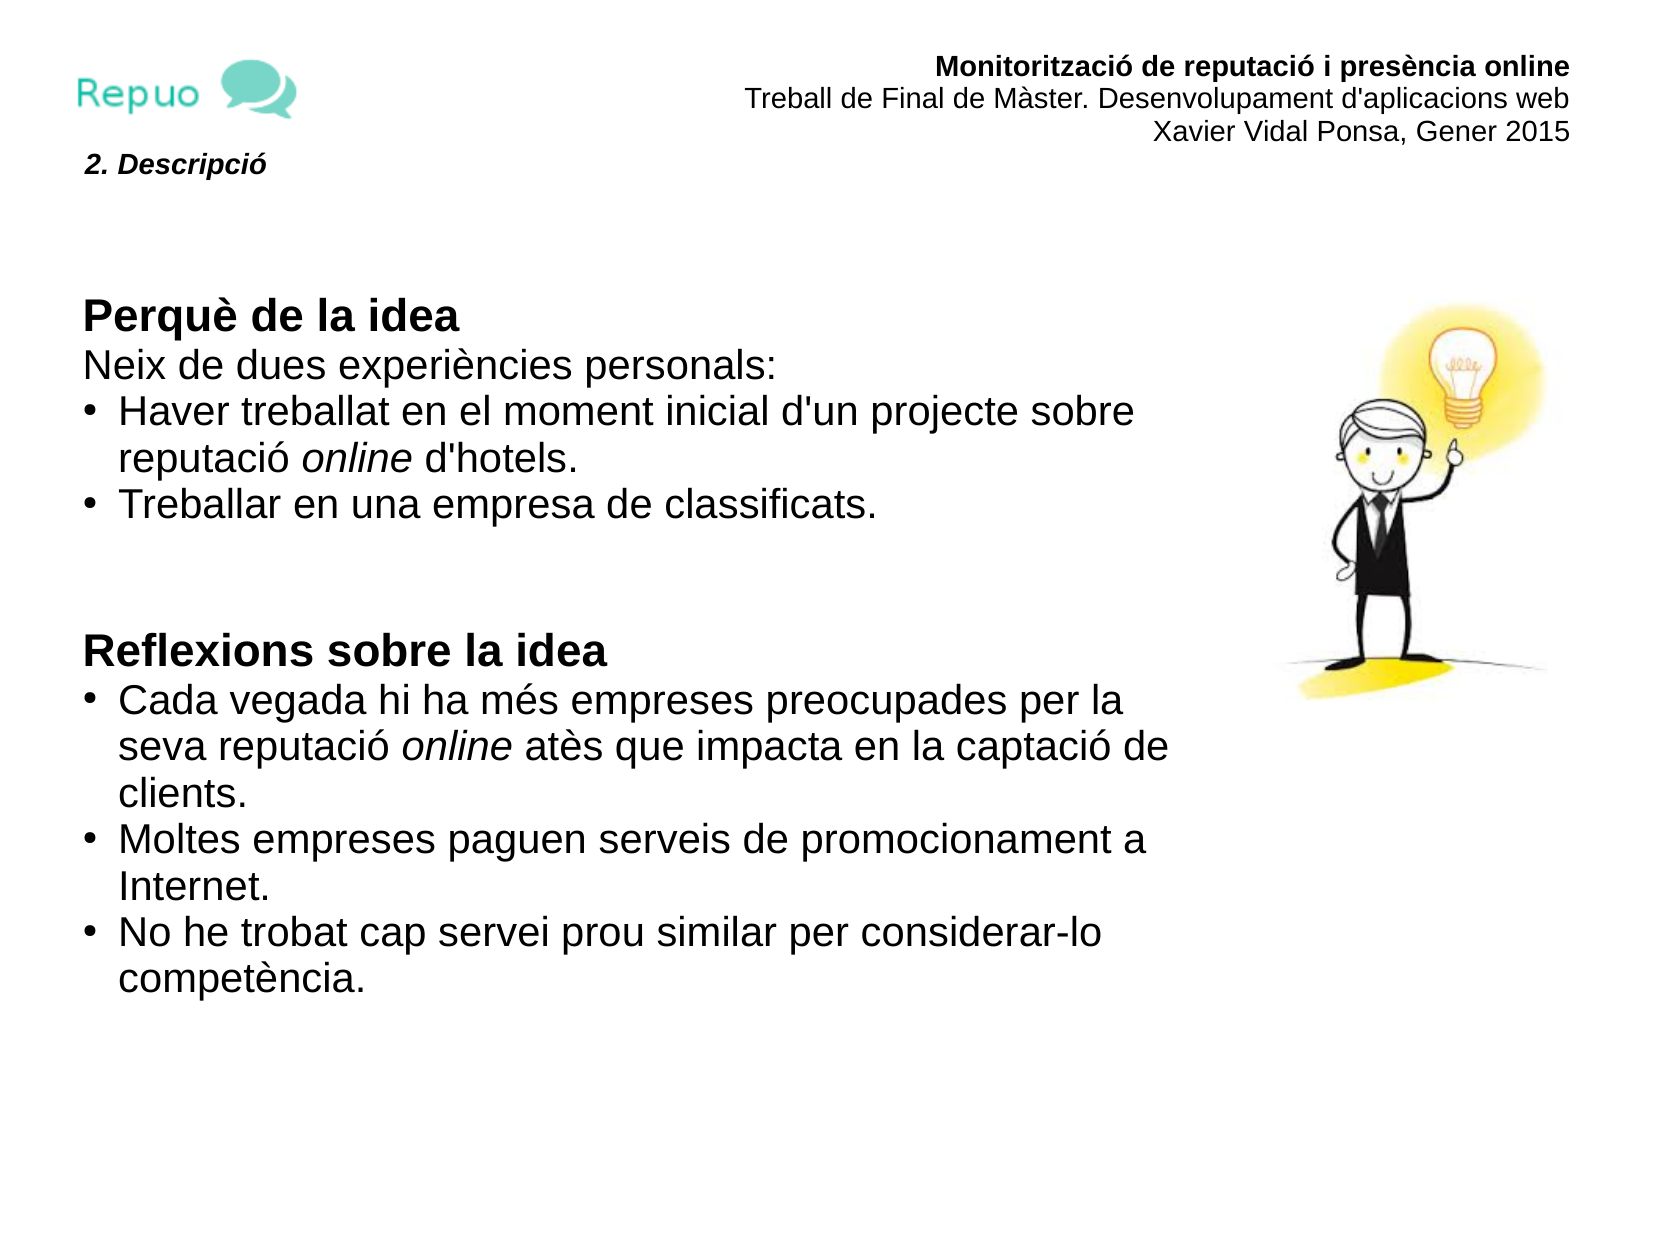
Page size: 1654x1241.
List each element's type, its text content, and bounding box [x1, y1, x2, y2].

subtitle Perquè de la idea Neix de dues experiències personals: Haver treballat en el moment inicial d'un projecte sobre reputació online d'hotels. Treballar en una empresa de classificats. Reflexions sobre la idea Cada vegada hi ha més empreses preocupades per la seva reputació online atès que impacta en la captació de clients. Moltes empreses paguen serveis de promocionament a Internet. No he trobat cap servei prou similar per considerar-lo competència. [82, 290, 1186, 1101]
picture [58, 32, 309, 150]
picture [1260, 299, 1562, 708]
title Monitorització de reputació i presència online Treball de Final de Màster. Desenvolupament d'aplicacions web Xavier Vidal Ponsa, Gener 2015 2. Descripció [82, 49, 1571, 215]
